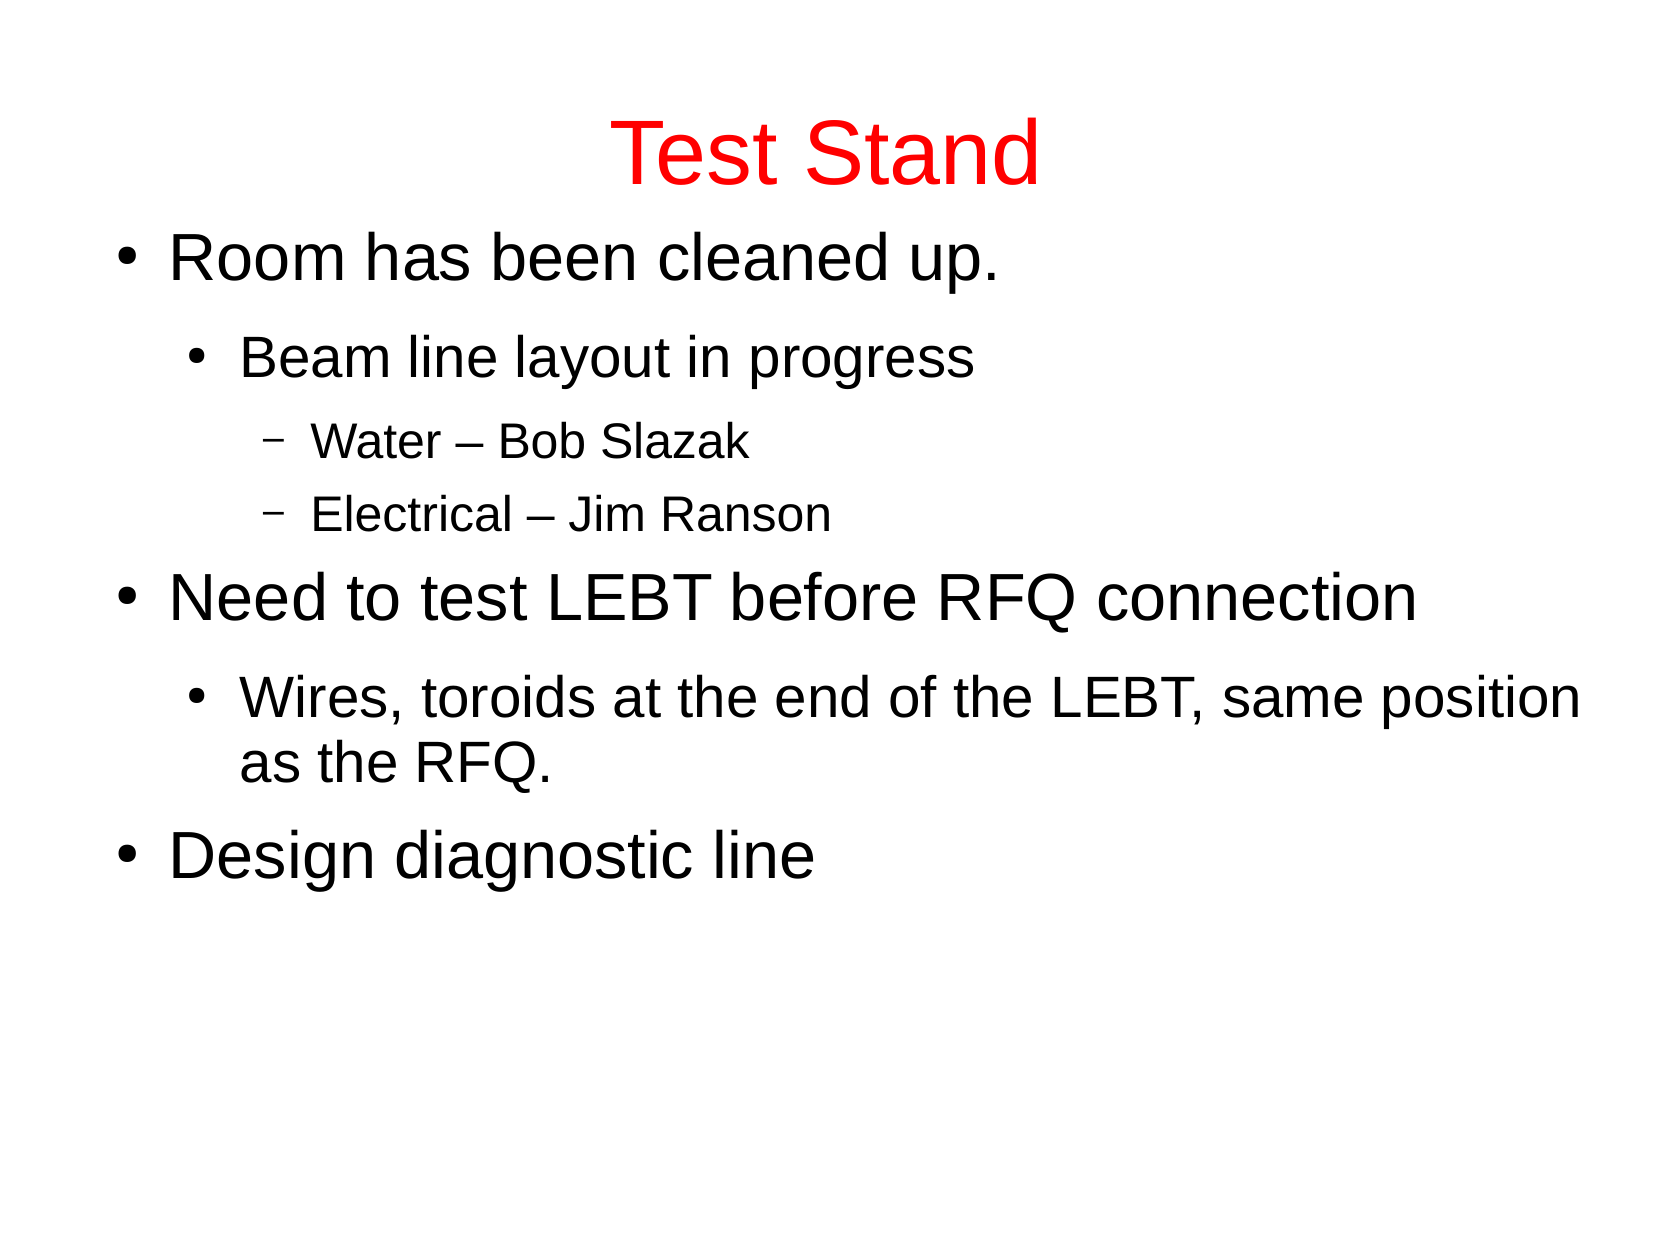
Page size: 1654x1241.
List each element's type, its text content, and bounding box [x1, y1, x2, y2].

list Room has been cleaned up. Beam line layout in progress Water – Bob Slazak Electrical – Jim Ranson Need to test LEBT before RFQ connection Wires, toroids at the end of the LEBT, same position as the RFQ. Design diagnostic line [97, 220, 1586, 1025]
title Test Stand [82, 56, 1571, 250]
